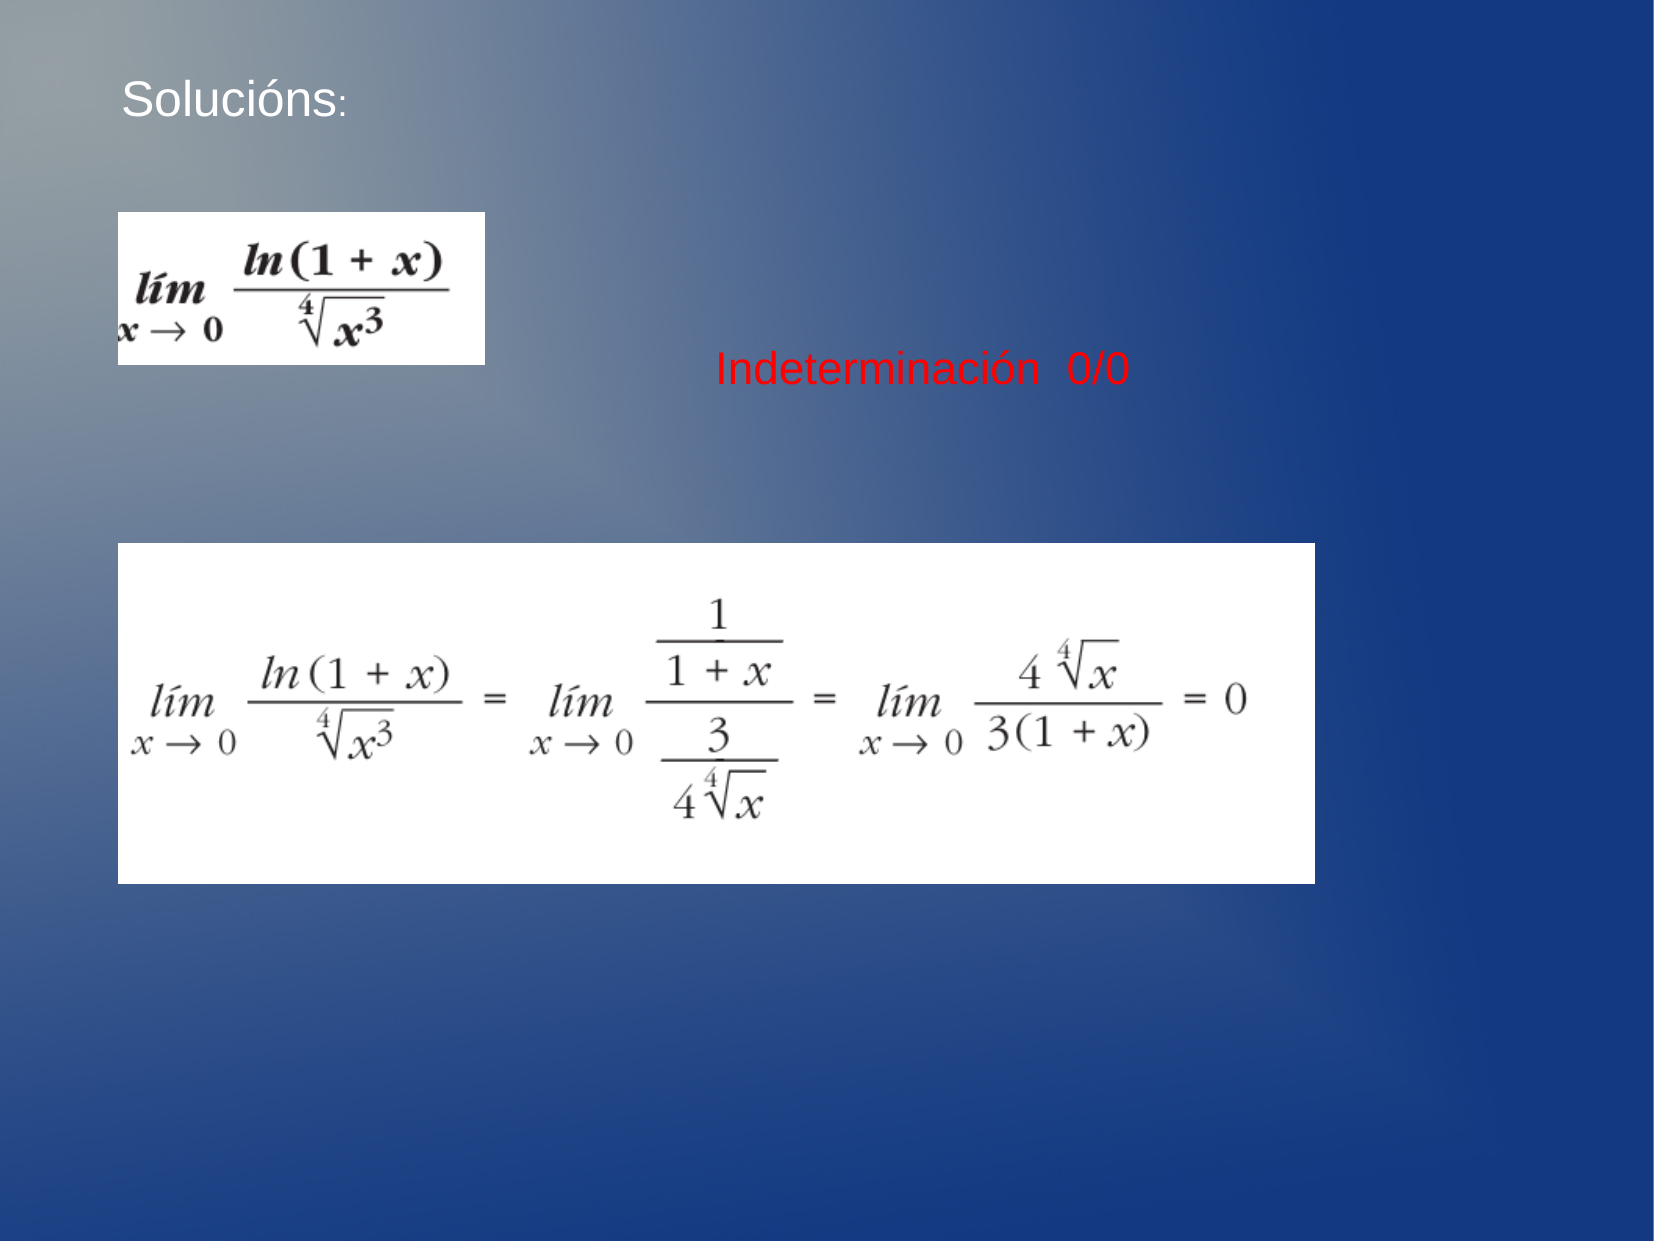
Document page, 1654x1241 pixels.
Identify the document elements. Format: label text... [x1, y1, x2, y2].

picture [0, 0, 1654, 1241]
text_box Solucións: [106, 63, 508, 135]
text_box Indeterminación 0/0 [700, 335, 1146, 402]
